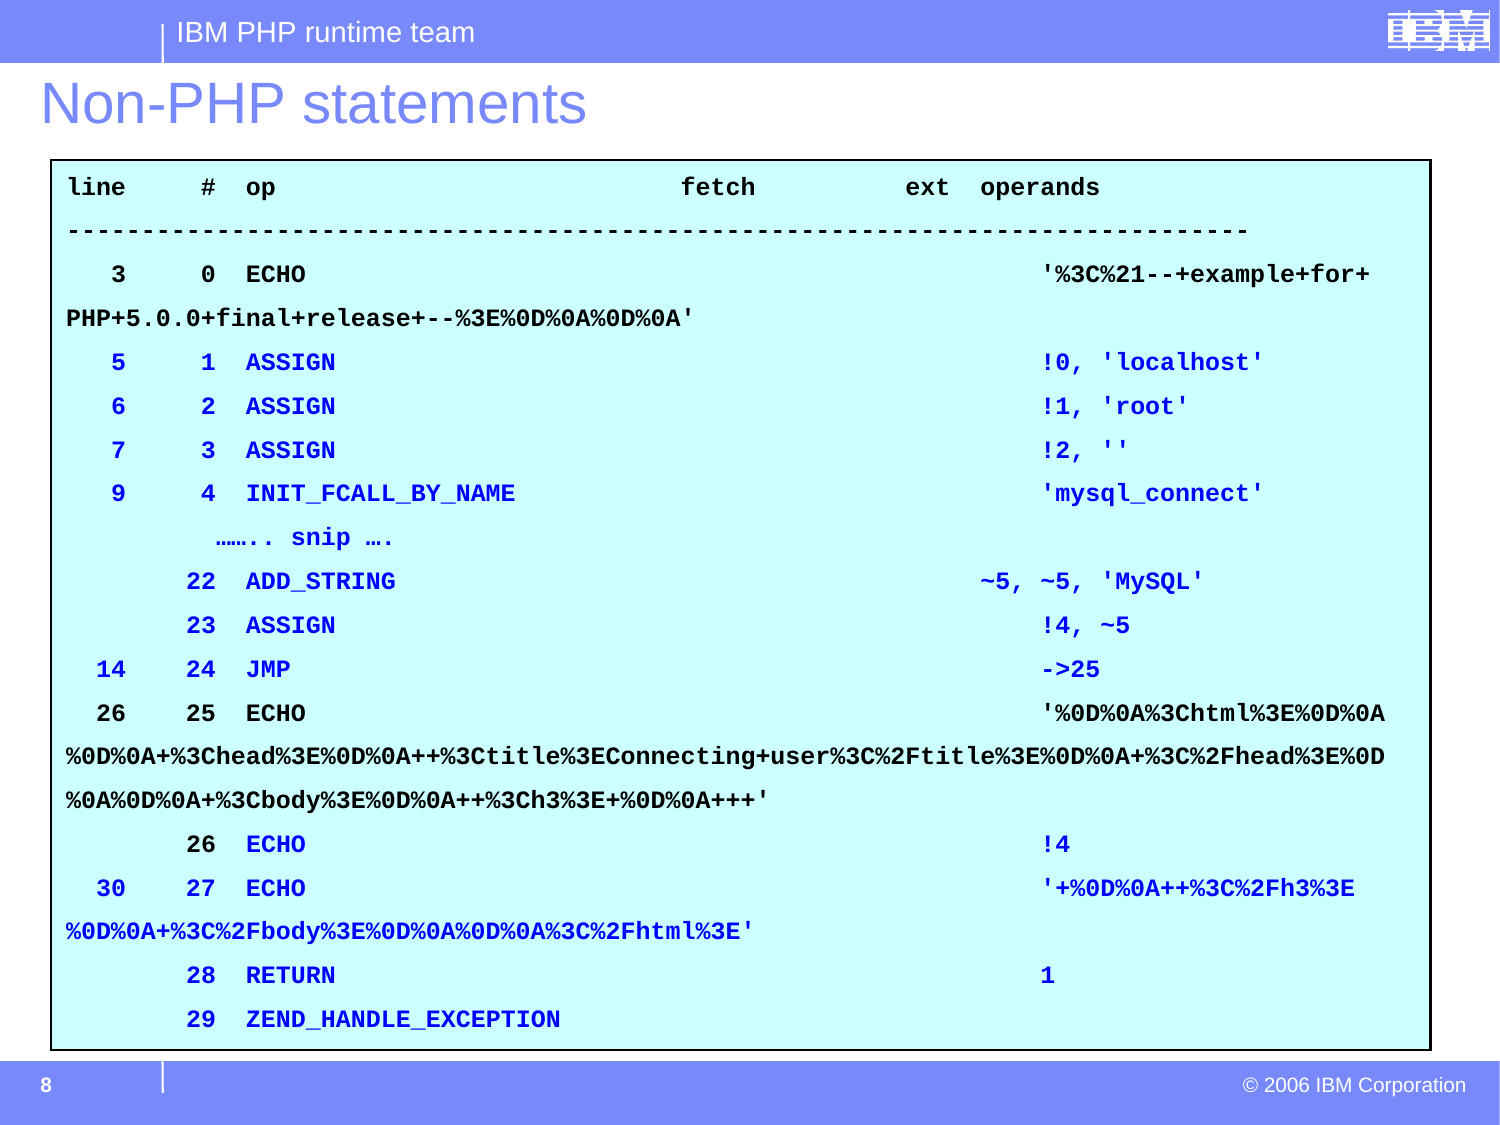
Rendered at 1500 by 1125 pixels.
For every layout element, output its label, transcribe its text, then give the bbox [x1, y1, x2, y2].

text_box line # op fetch ext operands ------------------------------------------------------------------------------- 3 0 ECHO '%3C%21--+example+for+ PHP+5.0.0+final+release+--%3E%0D%0A%0D%0A' 5 1 ASSIGN !0, 'localhost' 6 2 ASSIGN !1, 'root' 7 3 ASSIGN !2, '' 9 4 INIT_FCALL_BY_NAME 'mysql_connect' …….. snip …. 22 ADD_STRING ~5, ~5, 'MySQL' 23 ASSIGN !4, ~5 14 24 JMP ->25 26 25 ECHO '%0D%0A%3Chtml%3E%0D%0A %0D%0A+%3Chead%3E%0D%0A++%3Ctitle%3EConnecting+user%3C%2Ftitle%3E%0D%0A+%3C%2Fhead%3E%0D %0A%0D%0A+%3Cbody%3E%0D%0A++%3Ch3%3E+%0D%0A+++' 26 ECHO !4 30 27 ECHO '+%0D%0A++%3C%2Fh3%3E %0D%0A+%3C%2Fbody%3E%0D%0A%0D%0A%3C%2Fhtml%3E' 28 RETURN 1 29 ZEND_HANDLE_EXCEPTION [51, 159, 1431, 1050]
title Non-PHP statements [25, 40, 1378, 143]
